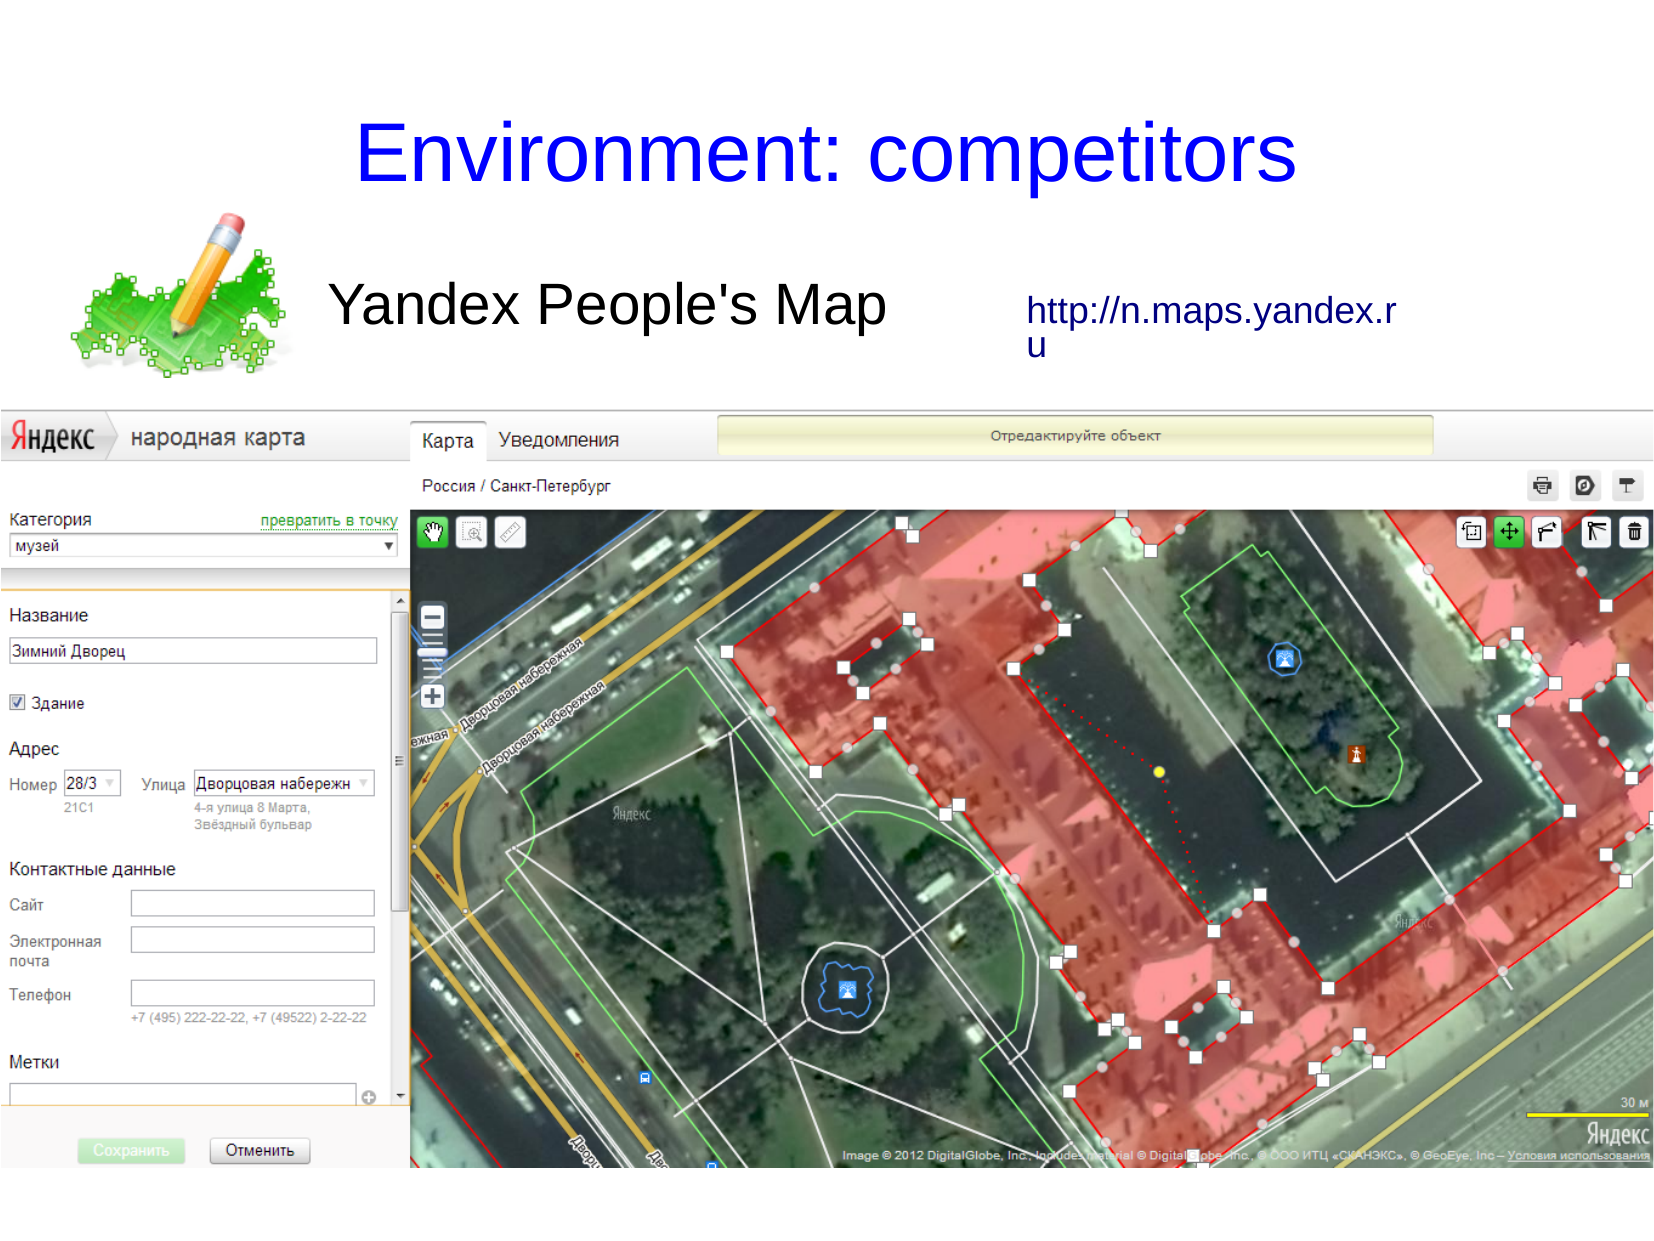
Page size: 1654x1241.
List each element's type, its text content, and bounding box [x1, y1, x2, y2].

text_box http://n.maps.yandex.ru [1026, 289, 1418, 384]
picture [1, 409, 1654, 1168]
picture [43, 212, 325, 378]
text_box Yandex People's Map [327, 271, 890, 337]
title Environment: competitors [82, 49, 1571, 257]
